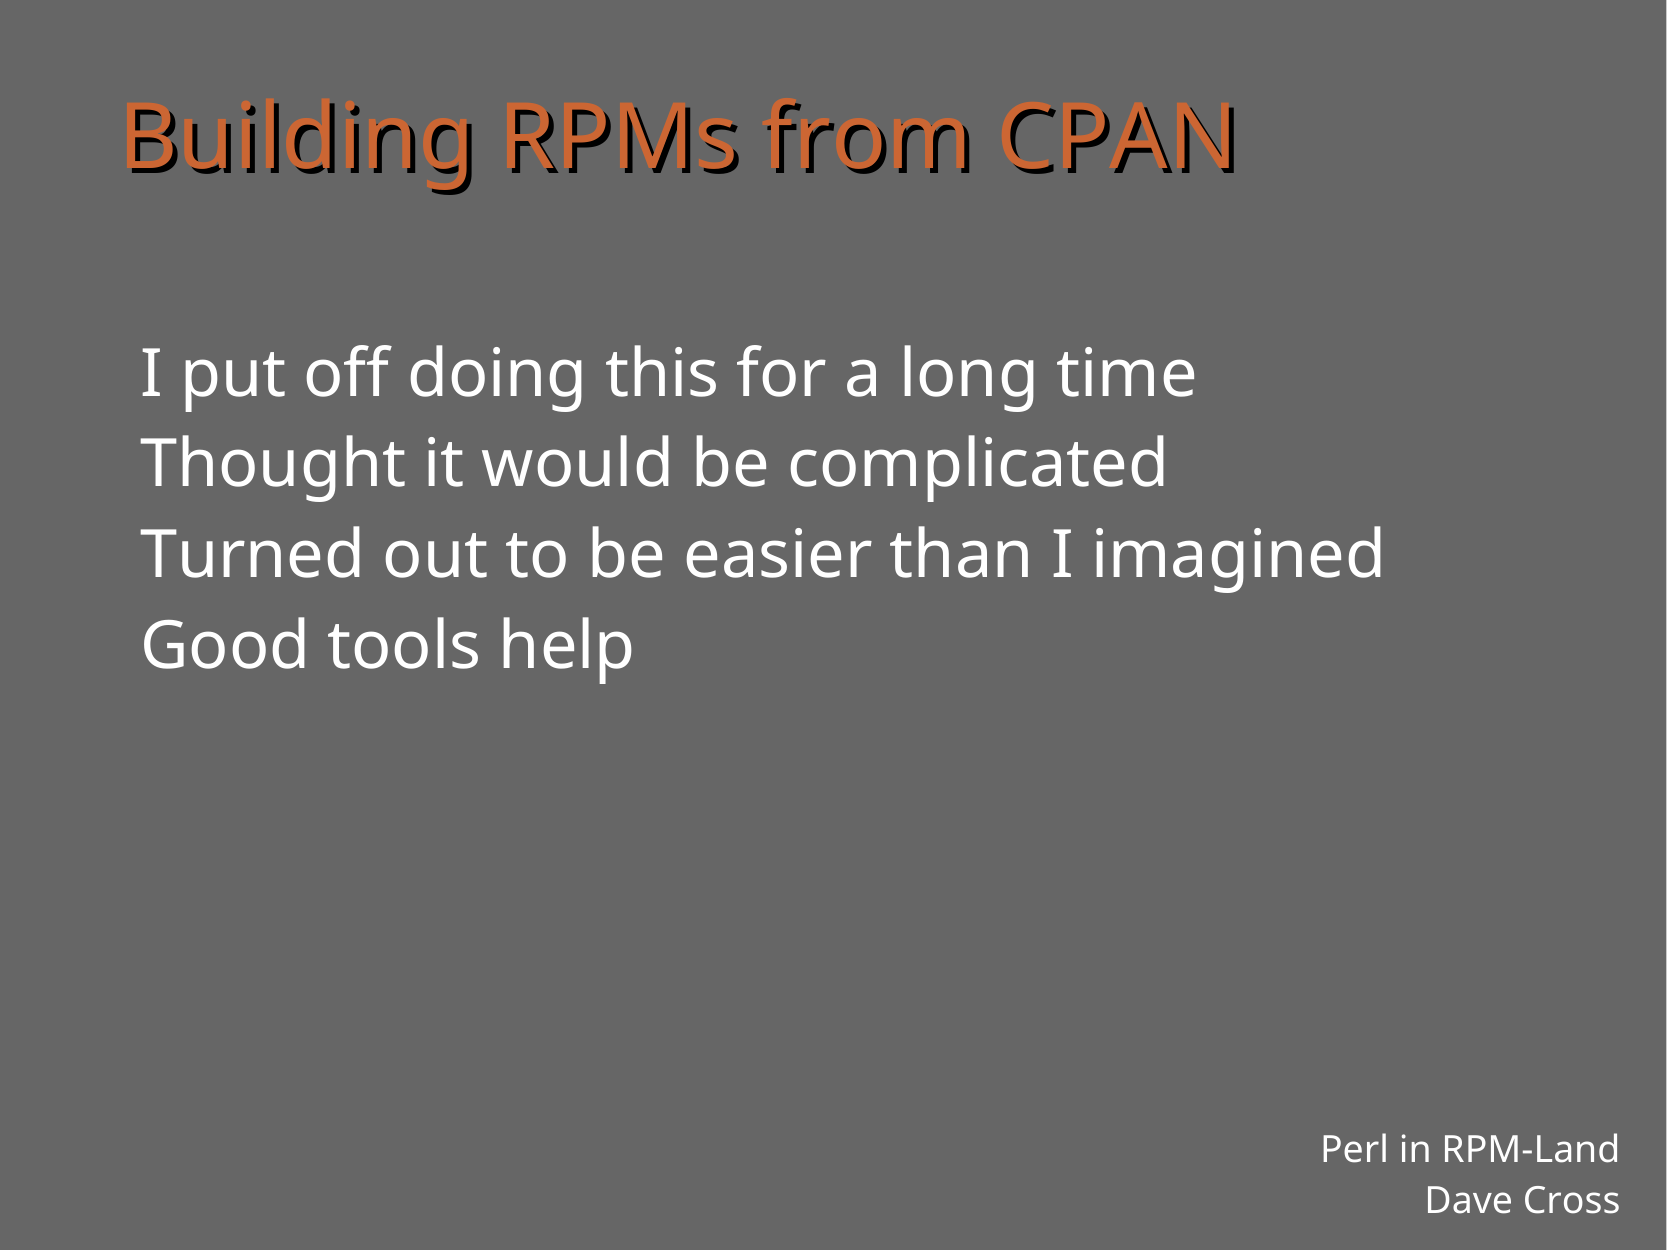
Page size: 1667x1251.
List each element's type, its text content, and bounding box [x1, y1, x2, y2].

title Building RPMs from CPAN [118, 59, 1542, 207]
list I put off doing this for a long time Thought it would be complicated Turned out to be easier than I imagined Good tools help [122, 324, 1546, 1123]
